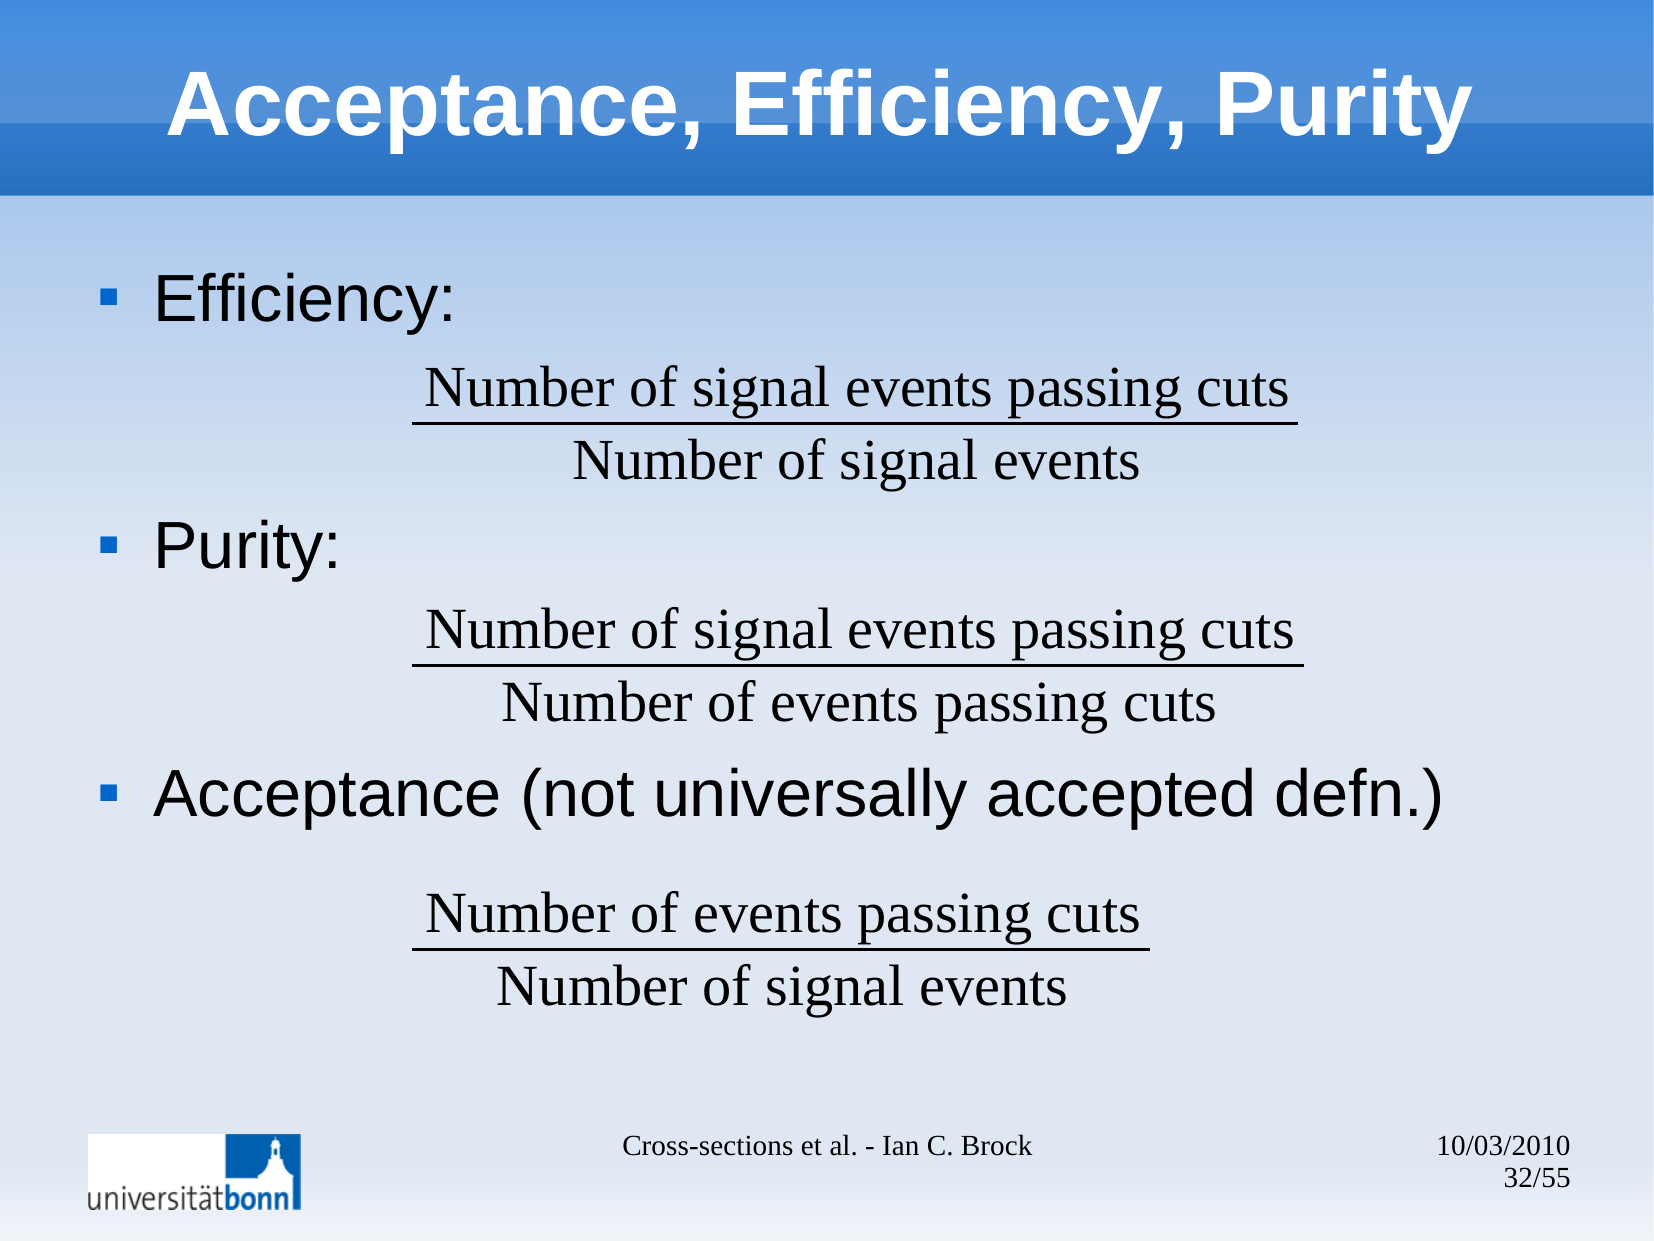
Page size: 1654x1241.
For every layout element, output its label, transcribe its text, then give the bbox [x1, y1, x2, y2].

chart [403, 880, 1160, 1019]
chart [403, 597, 1314, 735]
picture [0, 0, 1654, 1241]
chart [403, 355, 1308, 493]
title Acceptance, Efficiency, Purity [76, 0, 1565, 208]
list Efficiency: Purity: Acceptance (not universally accepted defn.) [82, 260, 1571, 1080]
